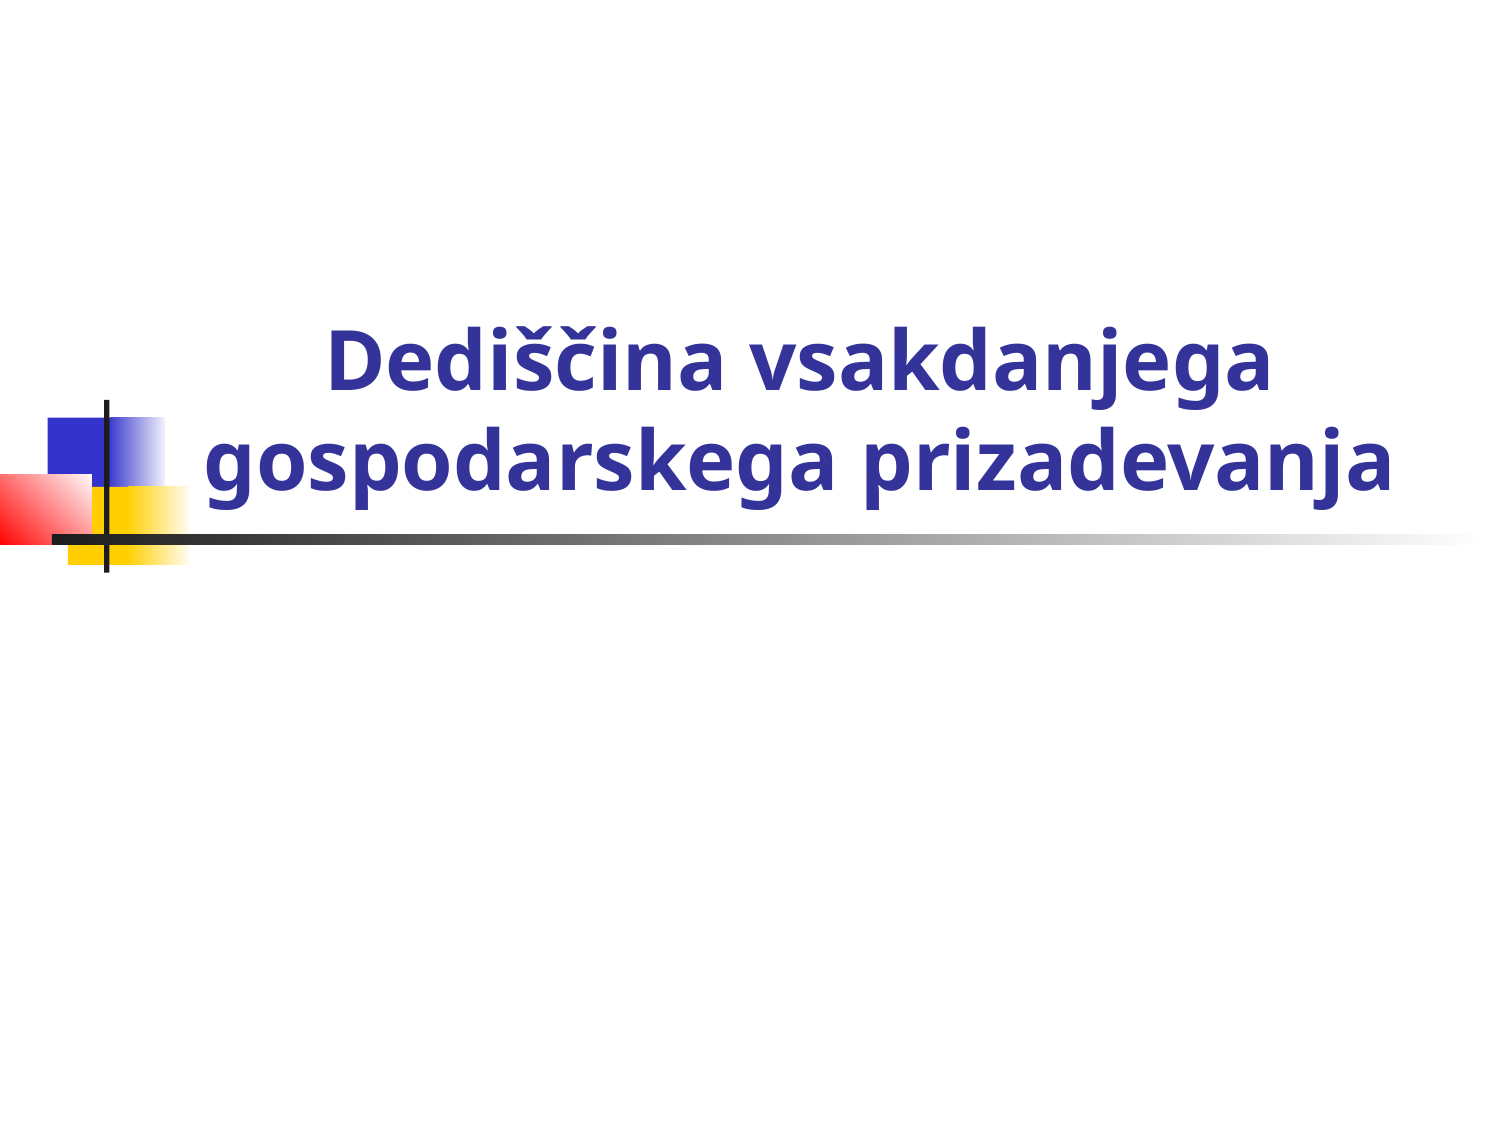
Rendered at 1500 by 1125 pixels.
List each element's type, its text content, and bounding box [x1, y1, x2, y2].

title Dediščina vsakdanjega gospodarskega prizadevanja [162, 274, 1438, 515]
